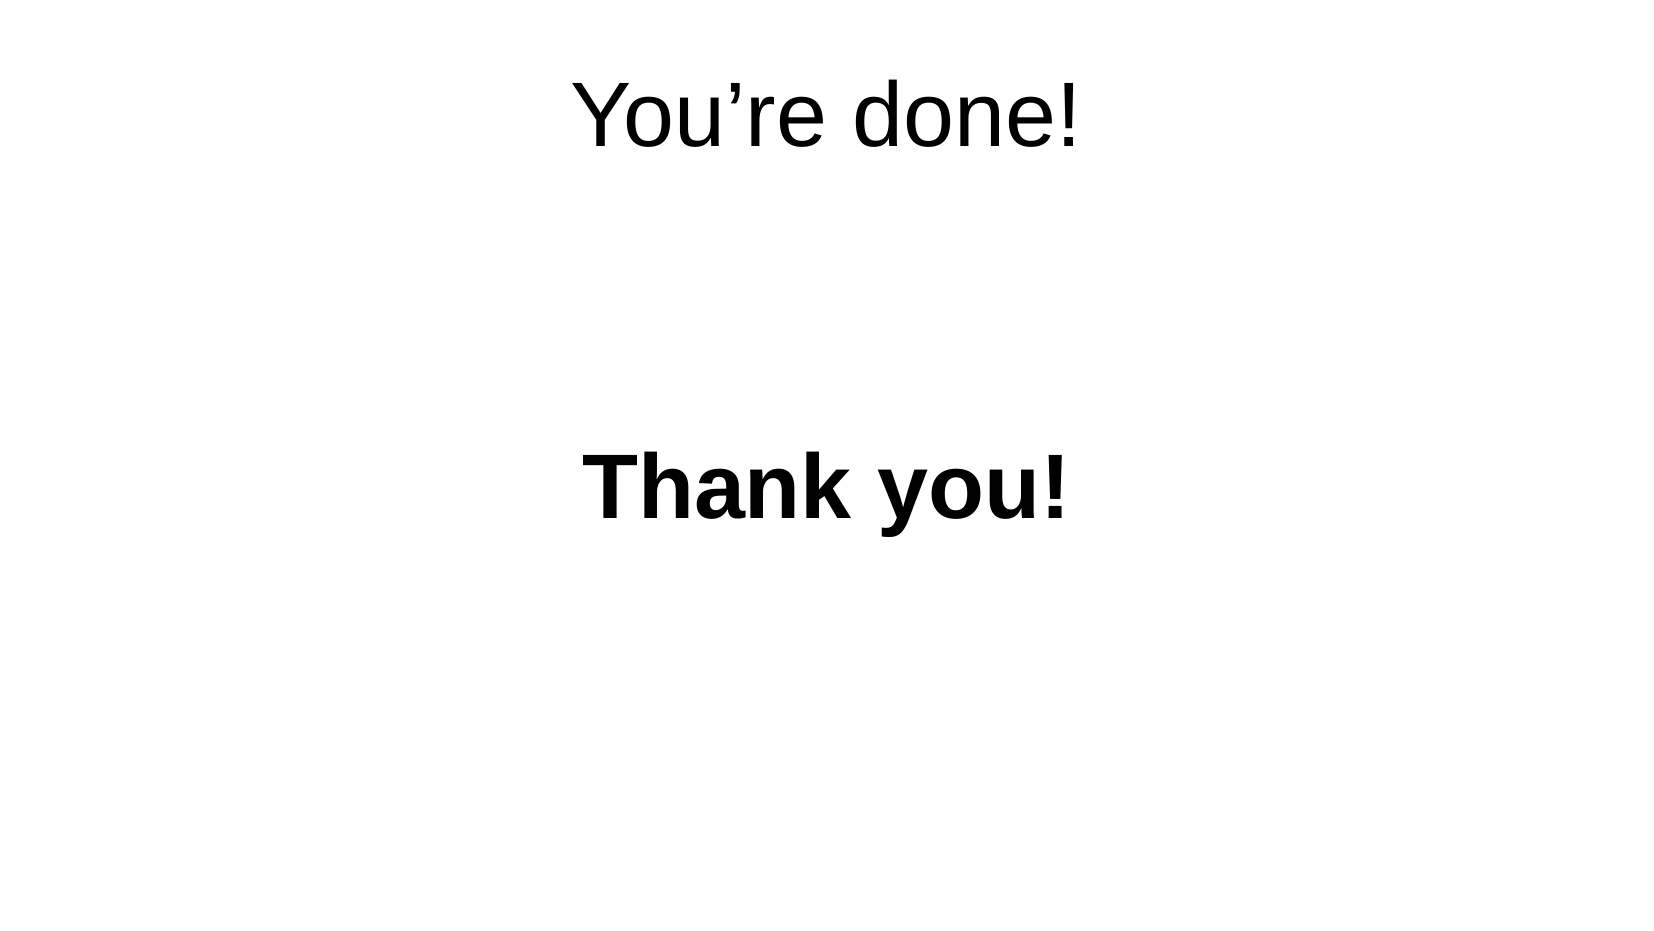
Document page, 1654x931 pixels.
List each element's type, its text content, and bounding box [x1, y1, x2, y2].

subtitle Thank you! [82, 217, 1571, 758]
title You’re done! [82, 37, 1571, 193]
